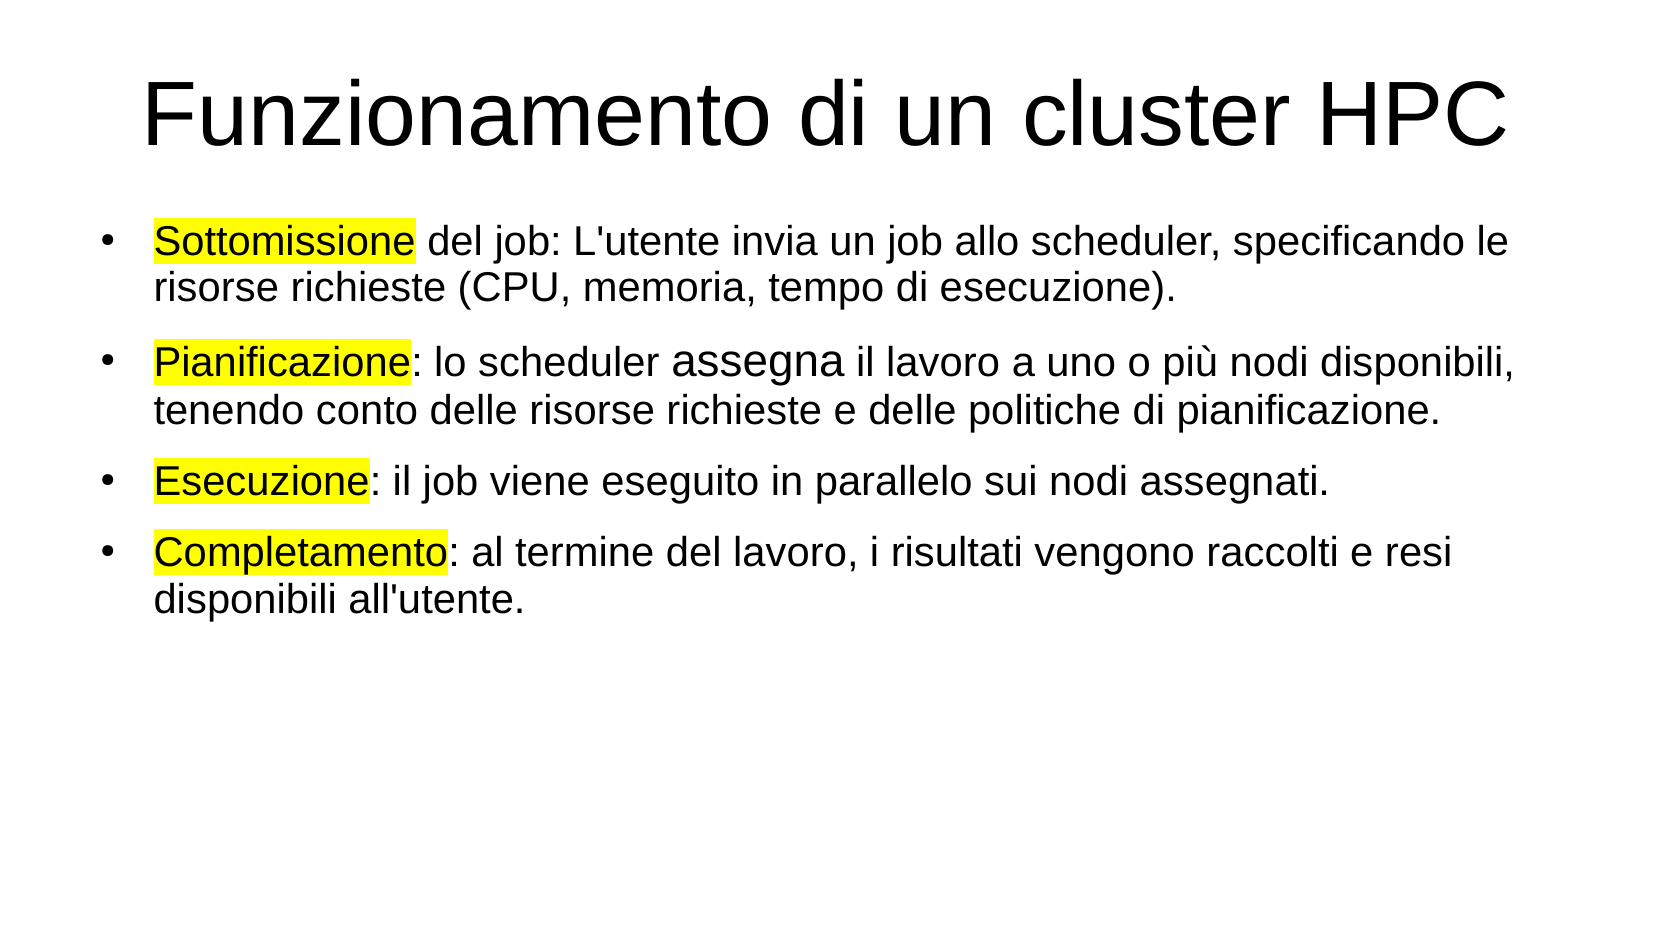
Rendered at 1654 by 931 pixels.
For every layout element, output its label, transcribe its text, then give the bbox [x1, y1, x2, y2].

title Funzionamento di un cluster HPC [82, 36, 1571, 192]
list Sottomissione del job: L'utente invia un job allo scheduler, specificando le risorse richieste (CPU, memoria, tempo di esecuzione). Pianificazione: lo scheduler assegna il lavoro a uno o più nodi disponibili, tenendo conto delle risorse richieste e delle politiche di pianificazione. Esecuzione: il job viene eseguito in parallelo sui nodi assegnati. Completamento: al termine del lavoro, i risultati vengono raccolti e resi disponibili all'utente. [82, 217, 1571, 757]
